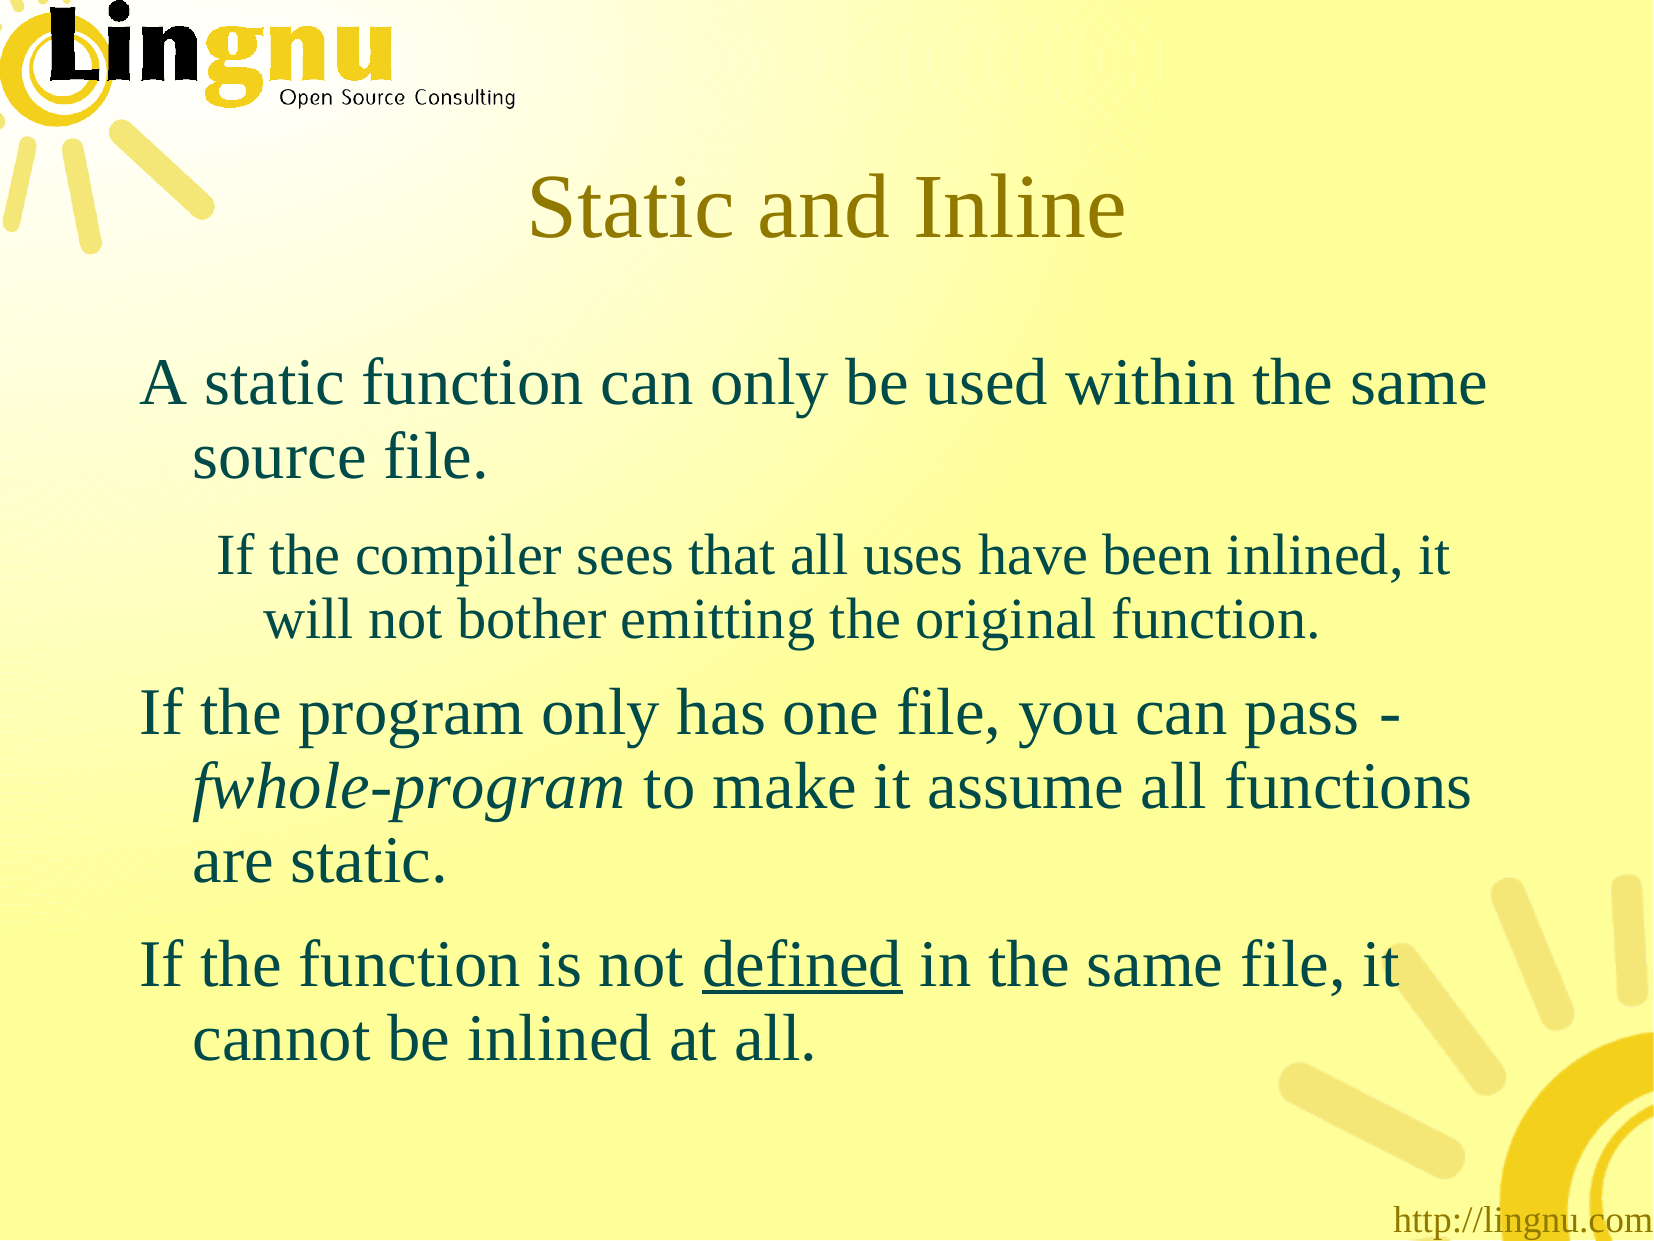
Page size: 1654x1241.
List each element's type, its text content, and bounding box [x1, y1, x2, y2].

title Static and Inline [121, 102, 1534, 311]
picture [0, 0, 516, 256]
list A static function can only be used within the same source file. If the compiler sees that all uses have been inlined, it will not bother emitting the original function. If the program only has one file, you can pass -fwhole-program to make it assume all functions are static. If the function is not defined in the same file, it cannot be inlined at all. [121, 344, 1534, 1127]
picture [1256, 871, 1654, 1241]
